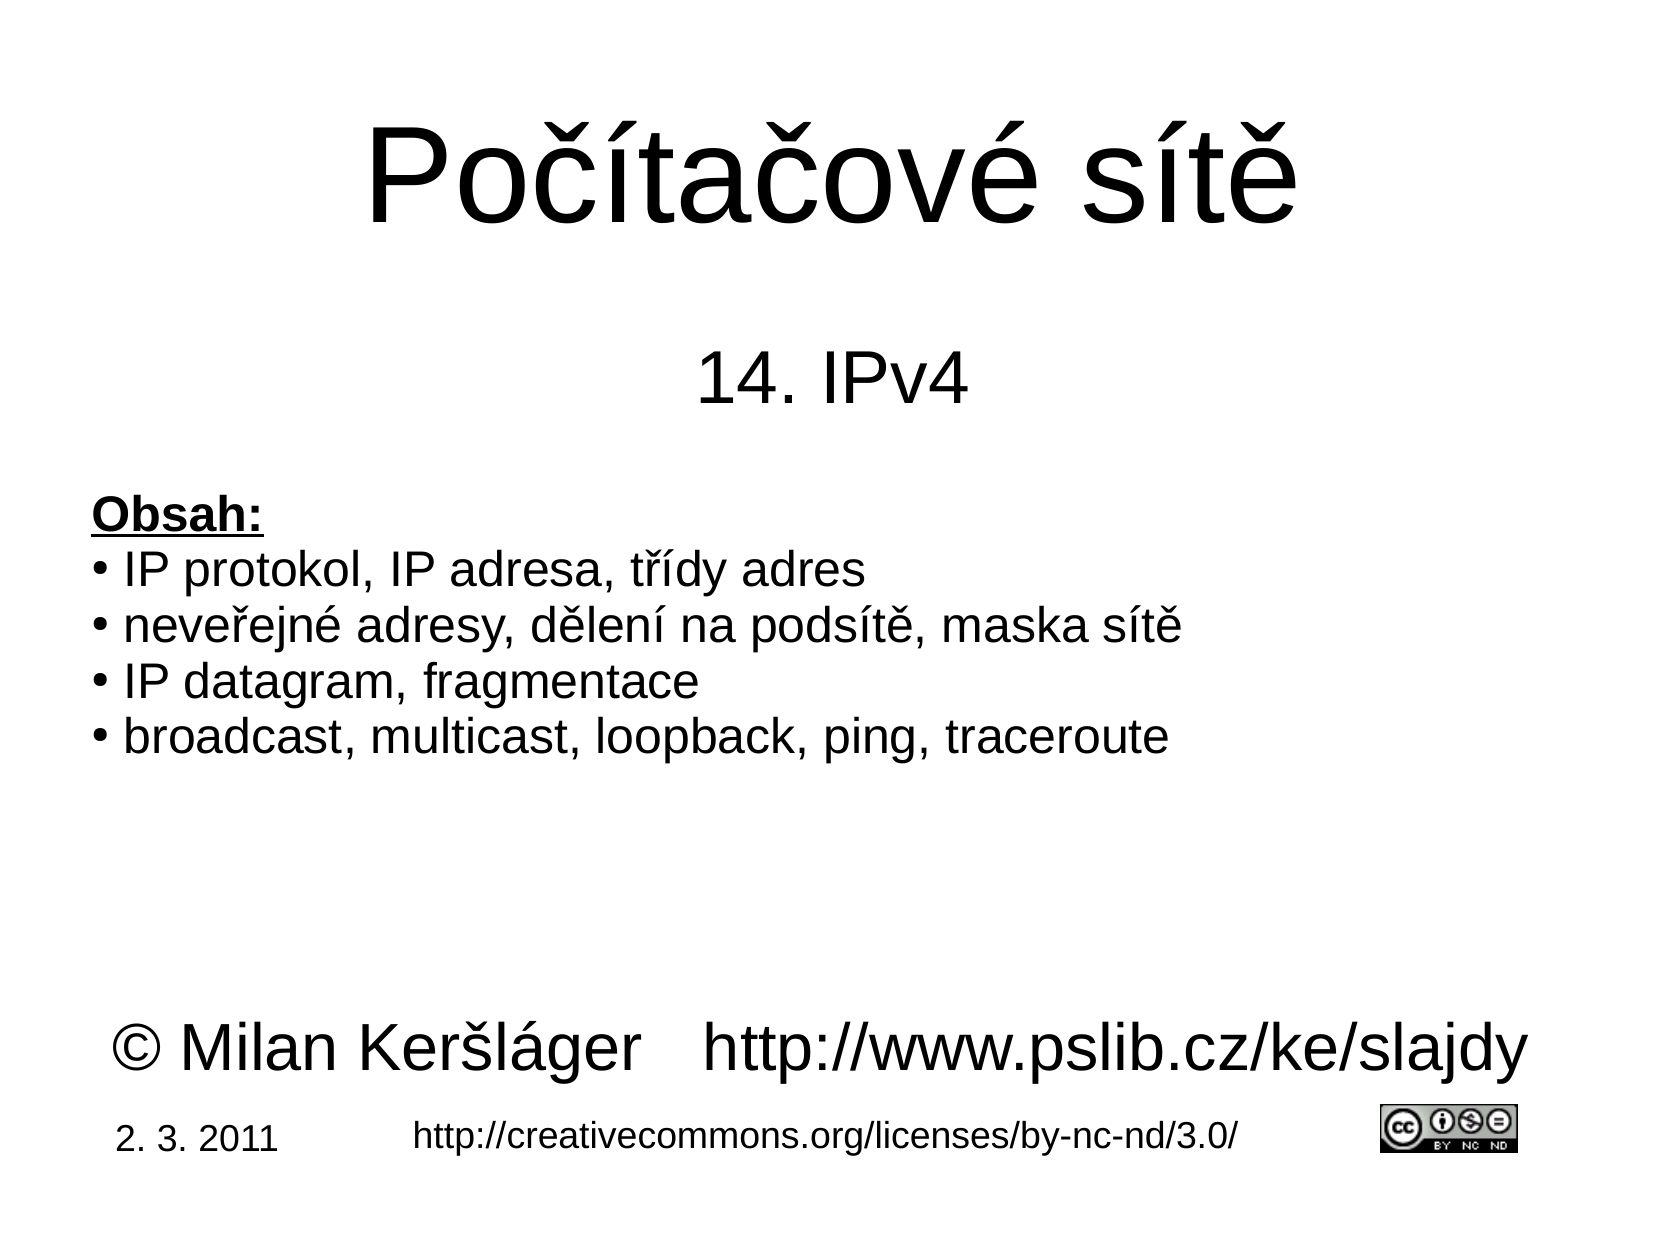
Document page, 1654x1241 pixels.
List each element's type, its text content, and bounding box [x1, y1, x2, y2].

picture [1380, 1104, 1518, 1153]
text_box 2.3.2011 [100, 1110, 337, 1168]
text_box http://creativecommons.org/licenses/by-nc-nd/3.0/ [339, 1107, 1313, 1165]
title Počítačové sítě 14. IPv4 [88, 56, 1577, 461]
text_box Obsah: IP protokol, IP adresa, třídy adres neveřejné adresy, dělení na podsítě, maska sítě IP datagram, fragmentace broadcast, multicast, loopback, ping, traceroute [76, 478, 1583, 772]
list © Milan Keršláger http://www.pslib.cz/ke/slajdy [76, 1009, 1565, 1087]
